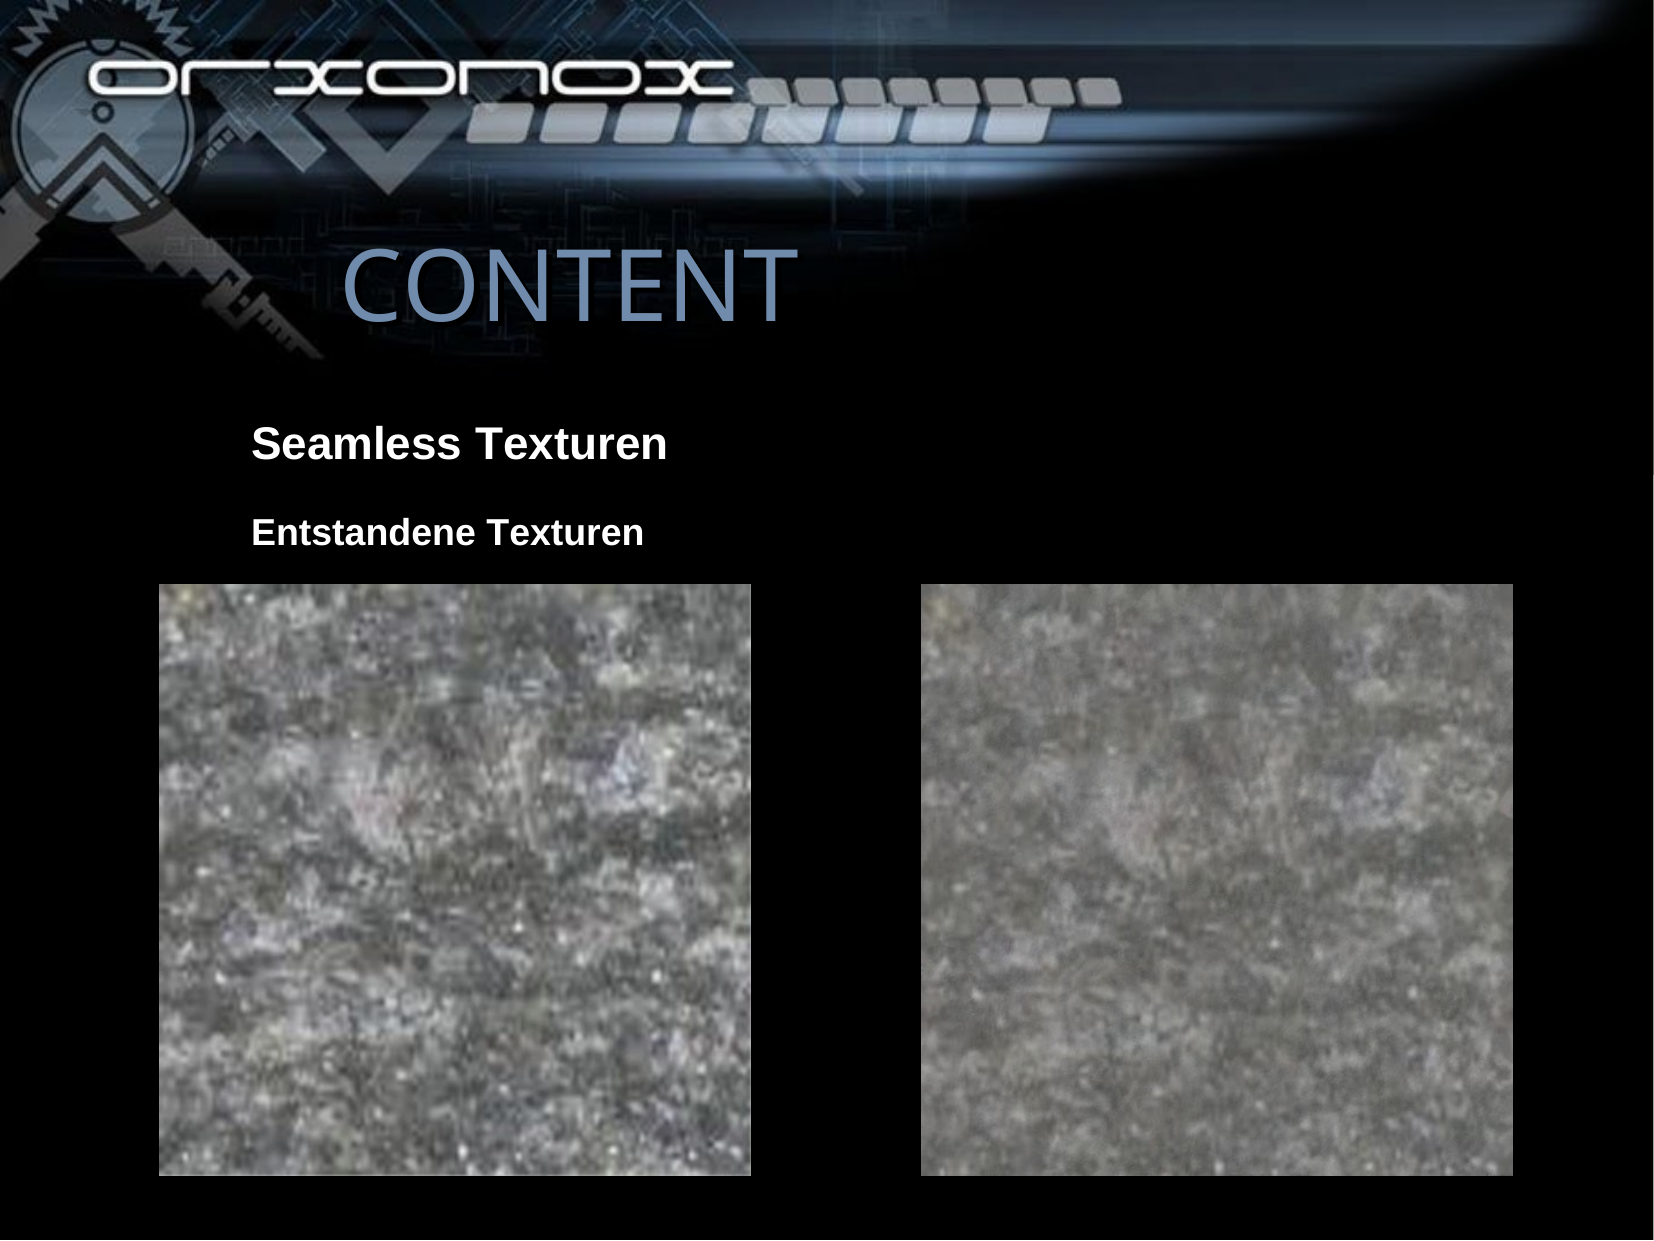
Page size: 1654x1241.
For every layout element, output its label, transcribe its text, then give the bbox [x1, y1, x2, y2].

text_box CONTENT [324, 206, 1565, 262]
picture [0, 0, 1654, 475]
picture [921, 584, 1513, 1176]
picture [159, 584, 751, 1176]
text_box Seamless Texturen Entstandene Texturen [236, 410, 684, 562]
